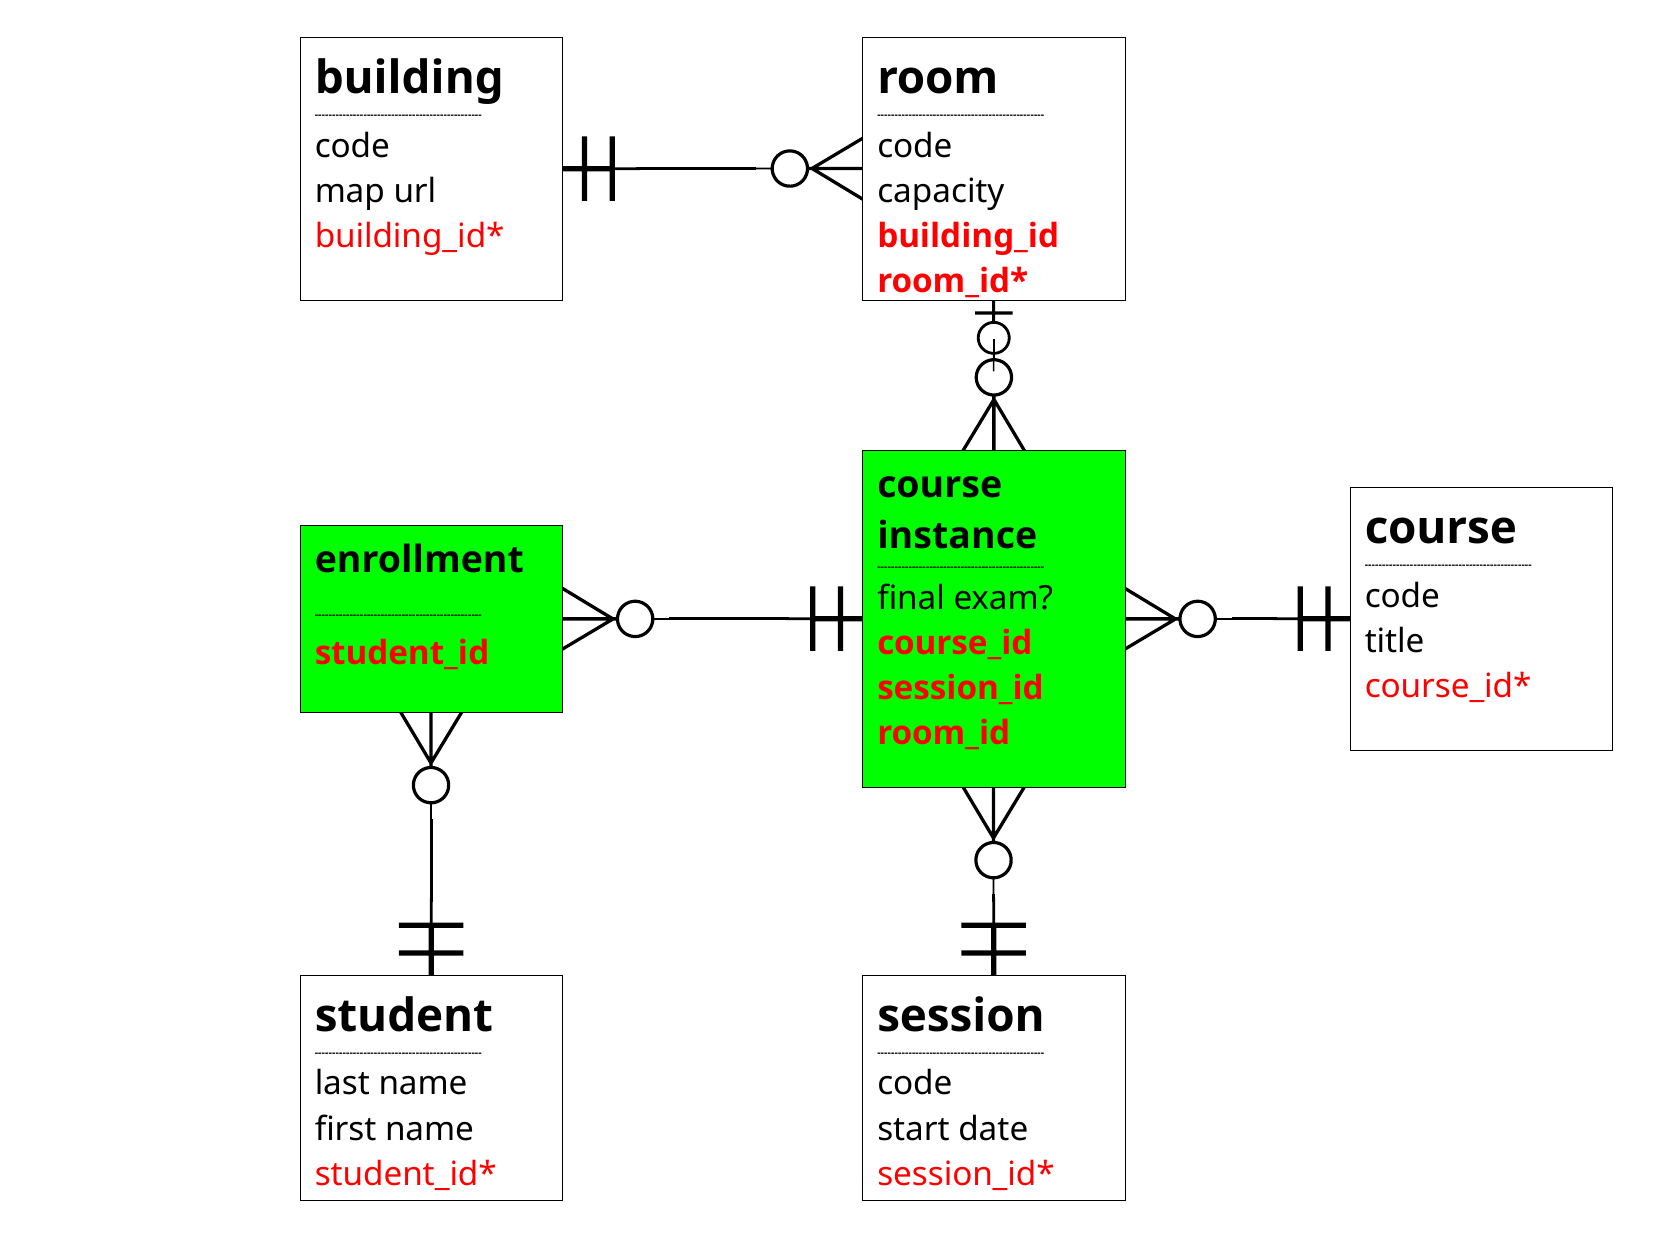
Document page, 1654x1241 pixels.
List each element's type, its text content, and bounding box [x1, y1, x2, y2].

text_box building ------------------------------------------------ code map url building_id* [300, 37, 563, 301]
text_box course ------------------------------------------------ code title course_id* [1350, 487, 1613, 751]
text_box course instance ------------------------------------------------ final exam? course_id session_id room_id [862, 450, 1126, 788]
text_box enrollment ------------------------------------------------ student_id [300, 525, 563, 713]
text_box session ------------------------------------------------ code start date session_id* [862, 975, 1126, 1201]
text_box room ------------------------------------------------ code capacity building_id room_id* [862, 37, 1126, 301]
text_box student ------------------------------------------------ last name first name student_id* [300, 975, 563, 1201]
